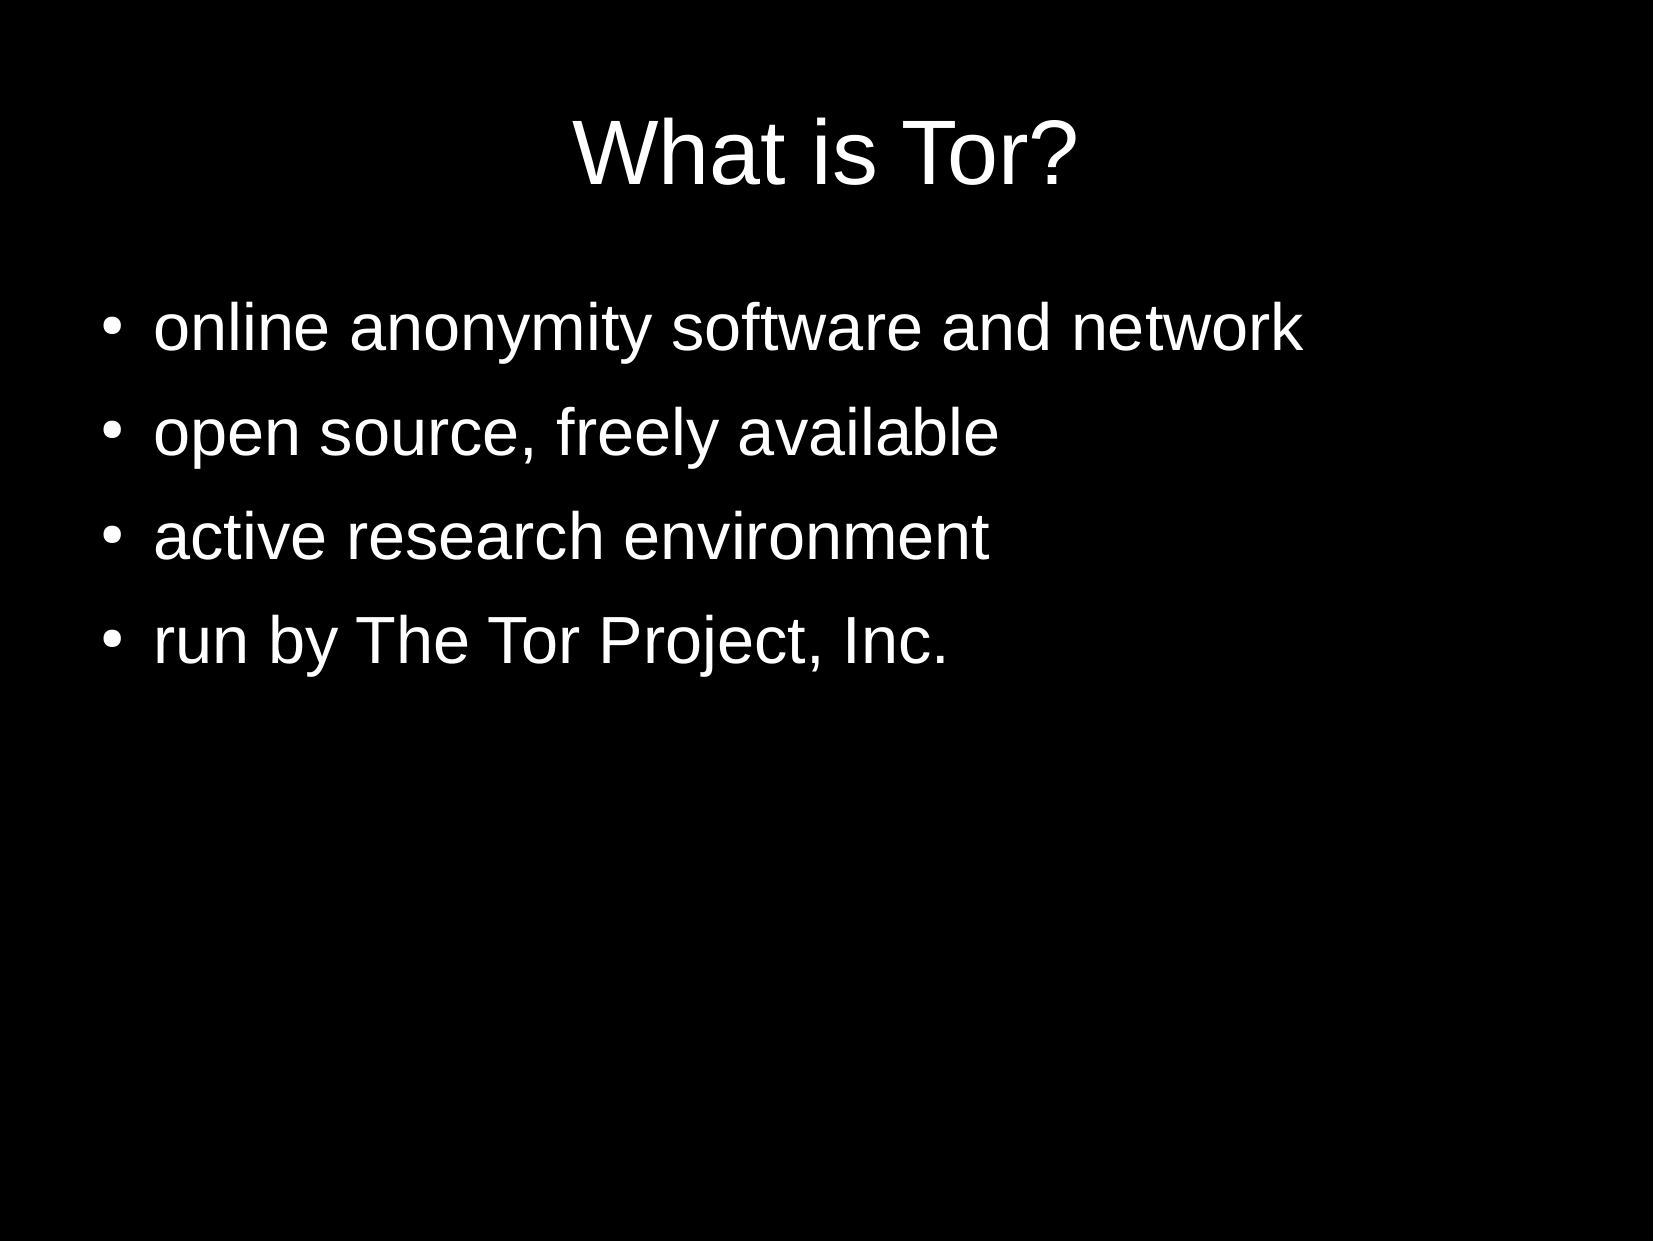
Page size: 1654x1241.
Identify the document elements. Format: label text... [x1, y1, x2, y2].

title What is Tor? [82, 49, 1571, 257]
list online anonymity software and network open source, freely available active research environment run by The Tor Project, Inc. [82, 290, 1571, 1072]
